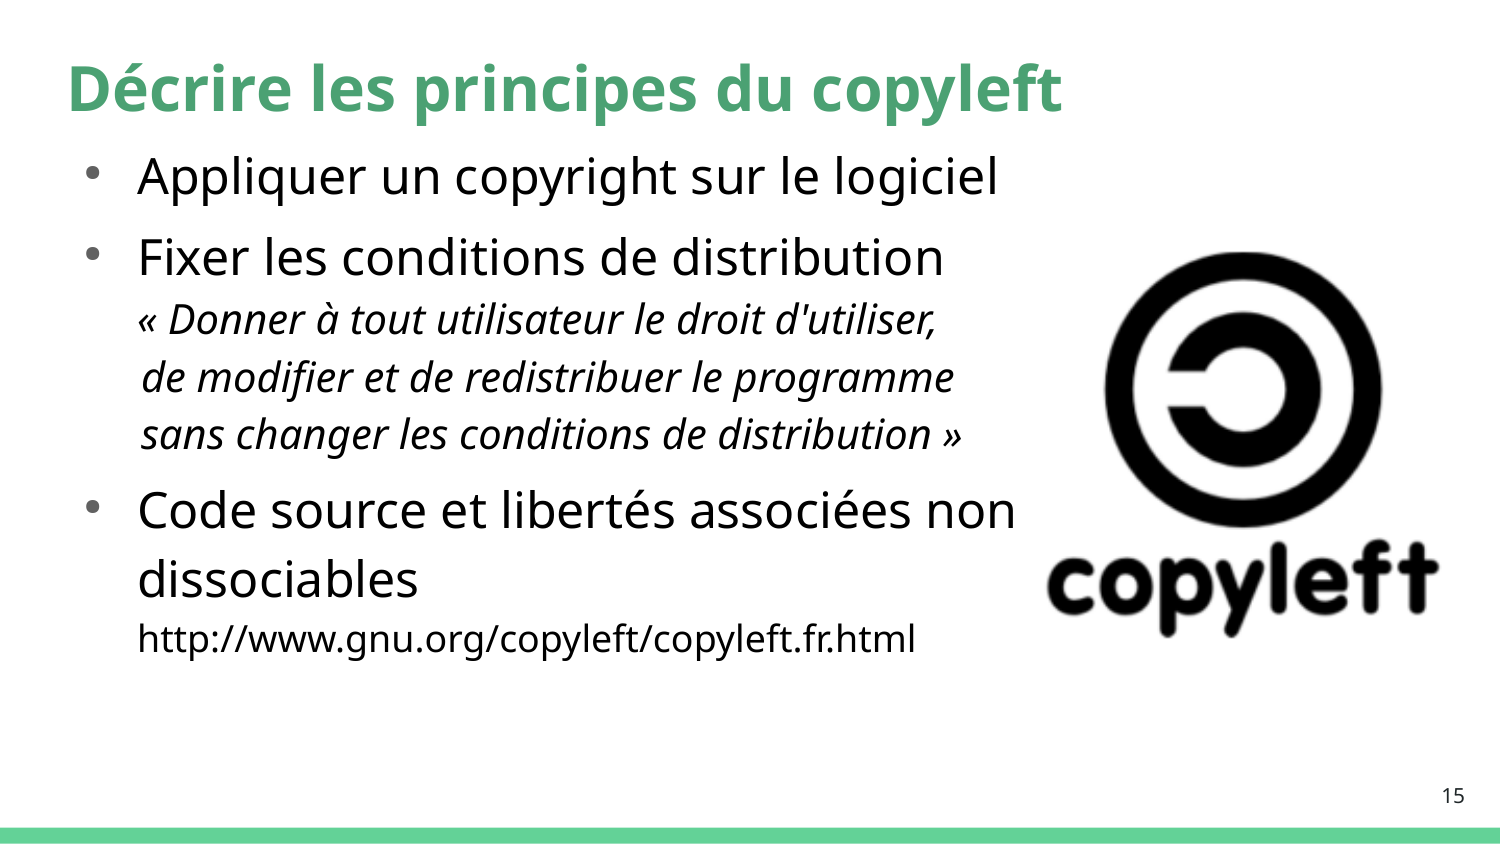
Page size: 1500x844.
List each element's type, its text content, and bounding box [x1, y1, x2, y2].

picture [1033, 236, 1450, 653]
text_box <numéro> [1389, 764, 1480, 830]
list Appliquer un copyright sur le logiciel Fixer les conditions de distribution « Donner à tout utilisateur le droit d'utiliser, de modifier et de redistribuer le programme sans changer les conditions de distribution » Code source et libertés associées non dissociables http://www.gnu.org/copyleft/copyleft.fr.html [51, 120, 1241, 827]
title Décrire les principes du copyleft [51, 23, 1449, 117]
